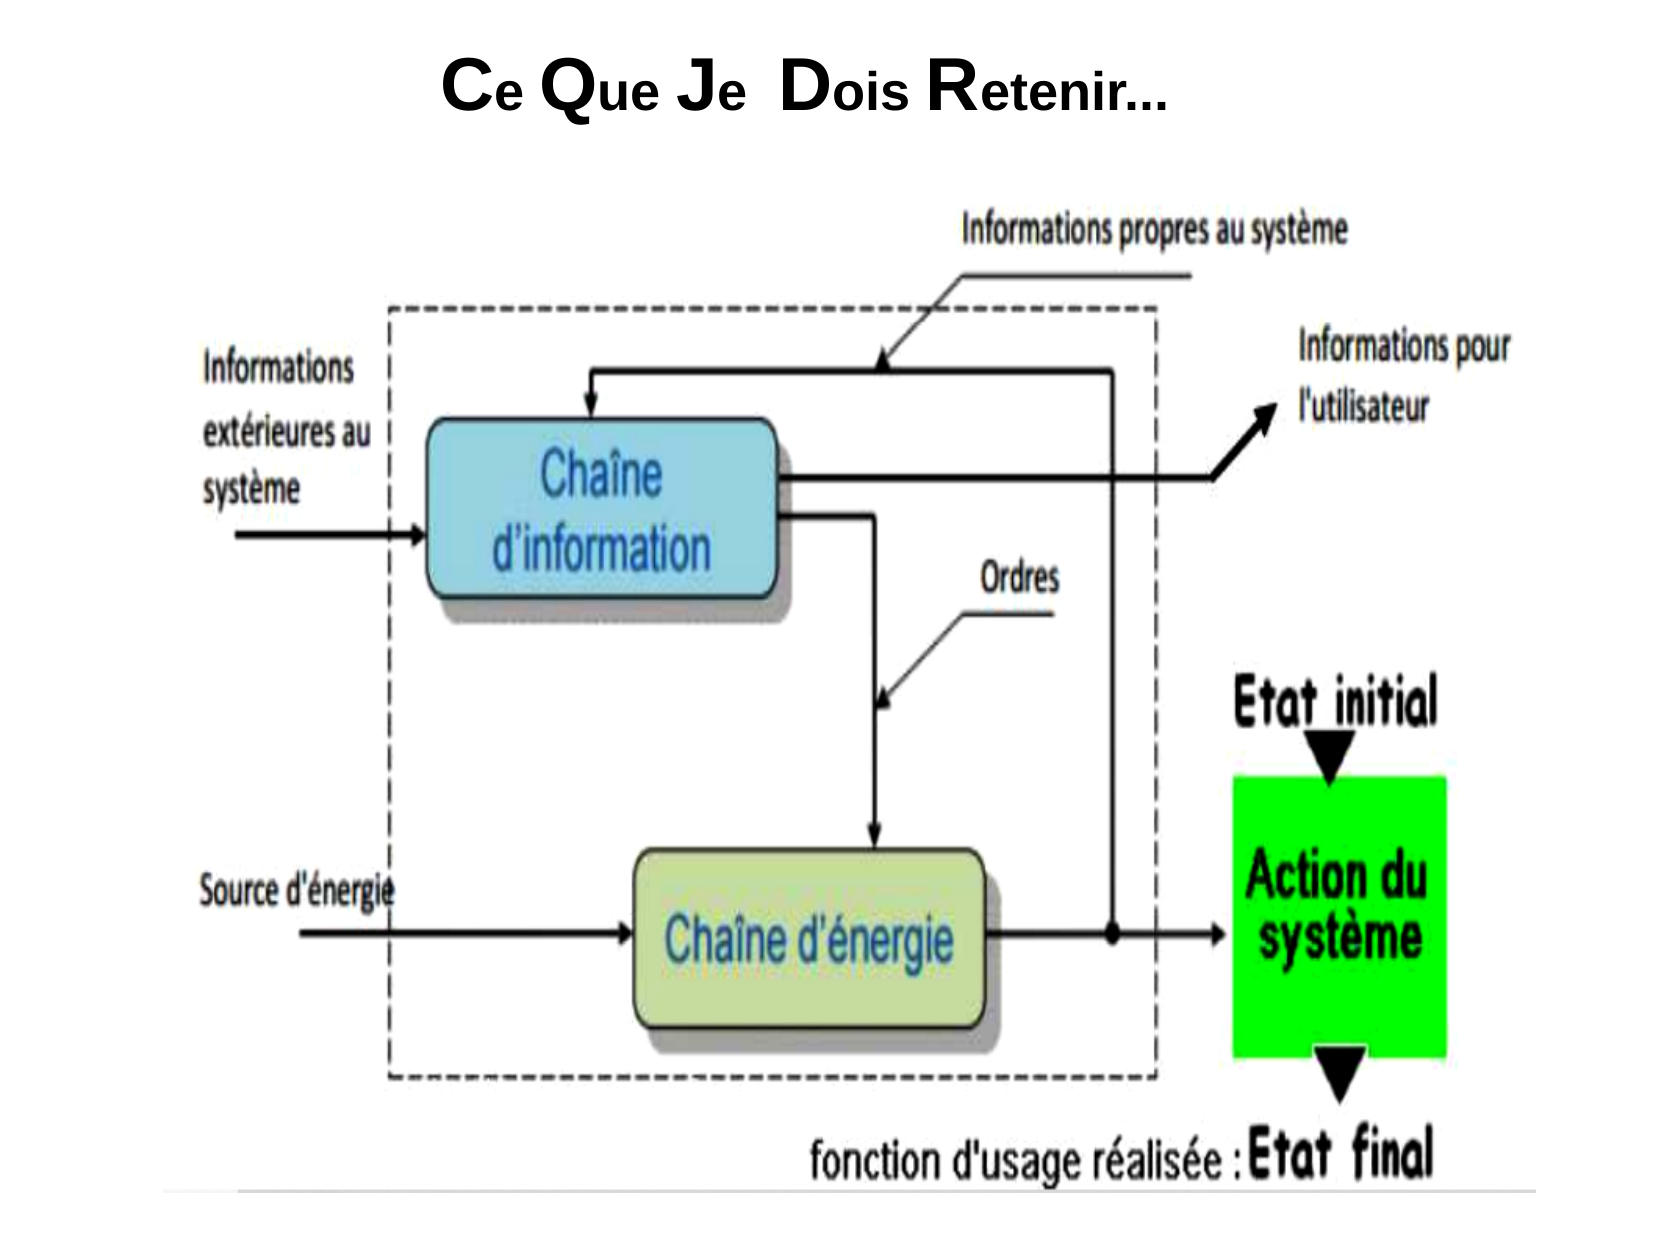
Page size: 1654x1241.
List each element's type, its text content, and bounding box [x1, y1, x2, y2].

text_box Ce Que Je Dois Retenir... [425, 35, 1214, 135]
picture [163, 185, 1536, 1193]
